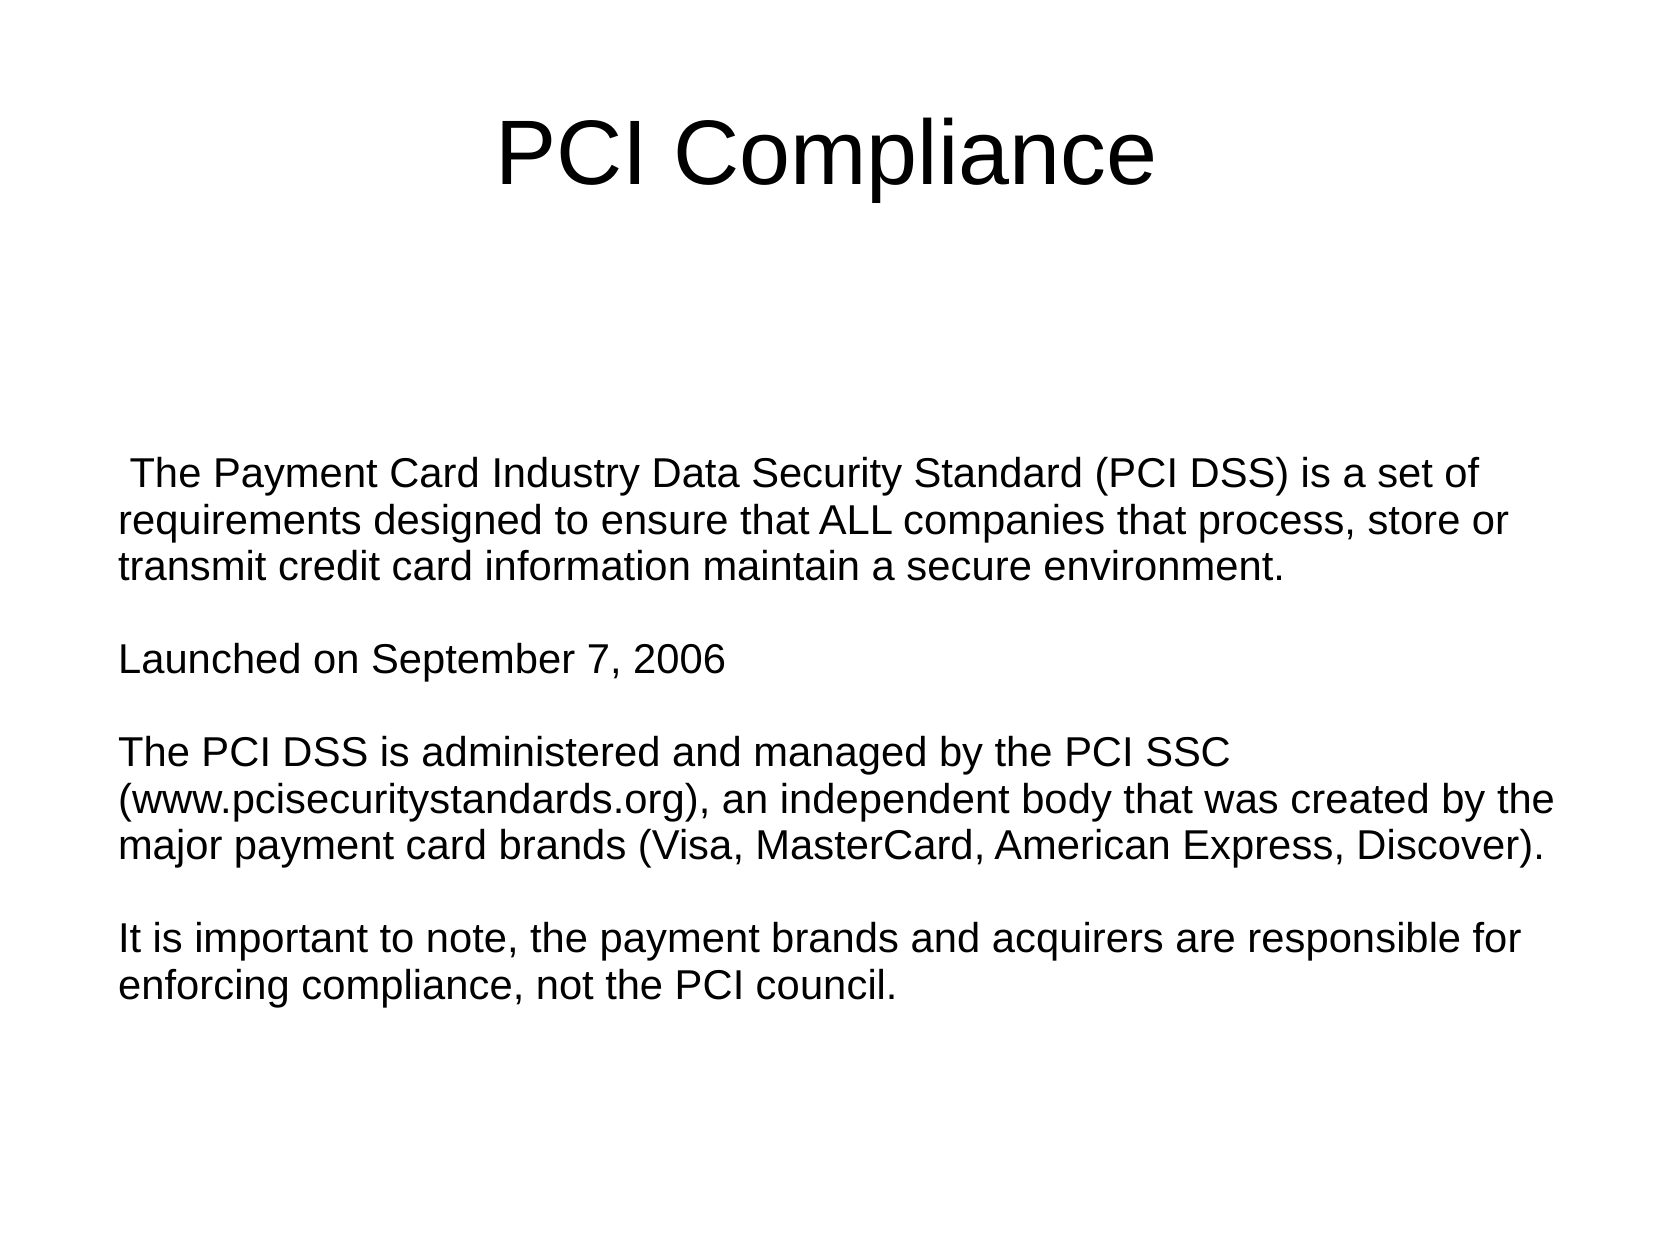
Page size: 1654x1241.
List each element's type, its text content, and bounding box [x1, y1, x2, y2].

title PCI Compliance [82, 49, 1571, 257]
subtitle The Payment Card Industry Data Security Standard (PCI DSS) is a set of requirements designed to ensure that ALL companies that process, store or transmit credit card information maintain a secure environment. Launched on September 7, 2006 The PCI DSS is administered and managed by the PCI SSC (www.pcisecuritystandards.org), an independent body that was created by the major payment card brands (Visa, MasterCard, American Express, Discover). It is important to note, the payment brands and acquirers are responsible for enforcing compliance, not the PCI council. [118, 319, 1571, 1139]
